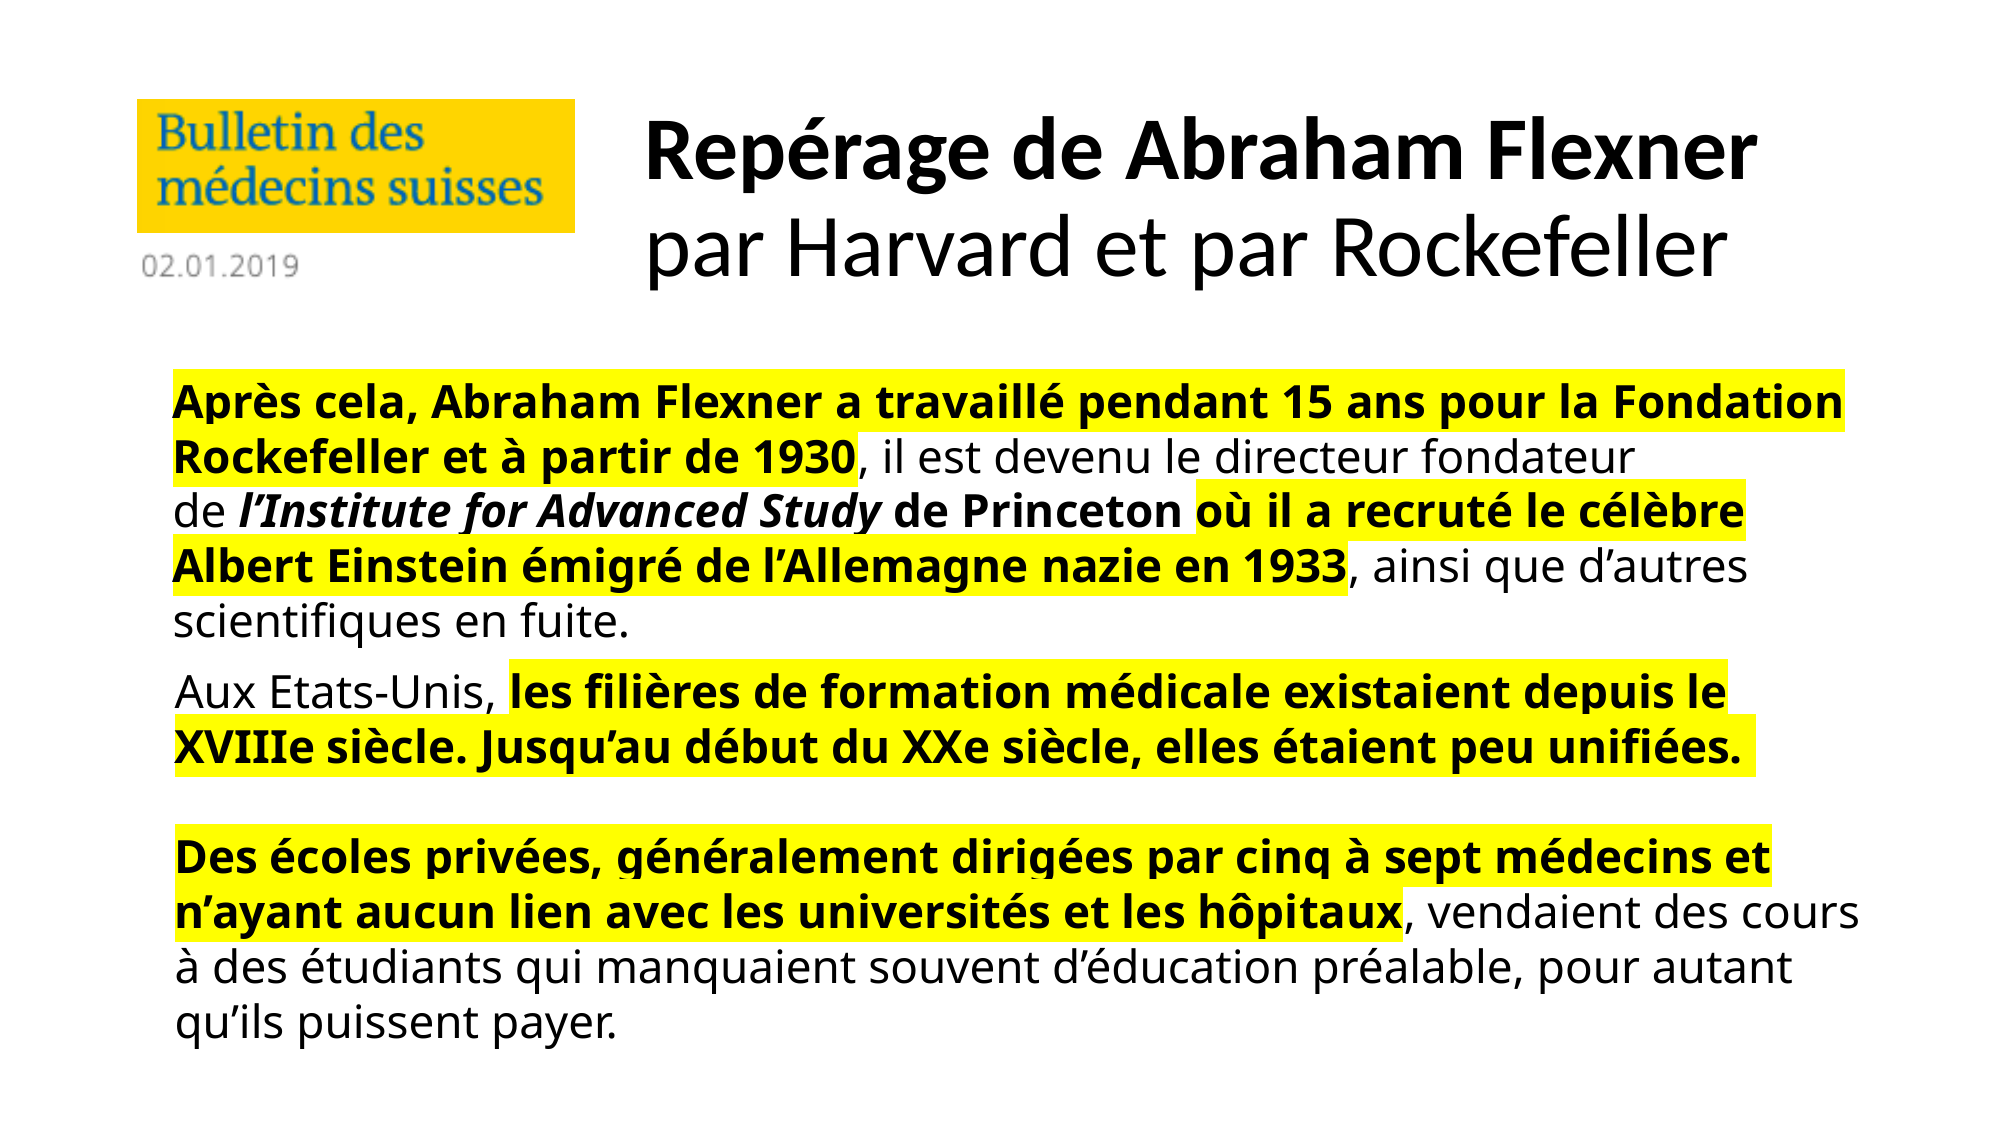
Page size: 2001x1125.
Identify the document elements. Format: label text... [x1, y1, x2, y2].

picture [137, 245, 315, 290]
picture [137, 99, 575, 233]
text_box Repérage de Abraham Flexner par Harvard et par Rockefeller [629, 90, 1980, 309]
text_box Après cela, Abraham Flexner a travaillé pendant 15 ans pour la Fondation Rockefeller et à partir de 1930, il est devenu le directeur fondateur de l’Institute for Advanced Study de Princeton où il a recruté le célèbre Albert Einstein émigré de l’Allemagne nazie en 1933, ainsi que d’autres scientifiques en fuite. [157, 364, 1885, 603]
text_box Aux Etats-Unis, les filières de formation médicale existaient depuis le XVIIIe siècle. Jusqu’au début du XXe siècle, elles étaient peu unifiées. Des écoles privées, ­généralement dirigées par cinq à sept médecins et n’ayant aucun lien avec les universités et les hôpitaux, vendaient des cours à des étudiants qui manquaient souvent d’éducation préalable, pour autant qu’ils puissent payer. [159, 655, 1885, 1059]
